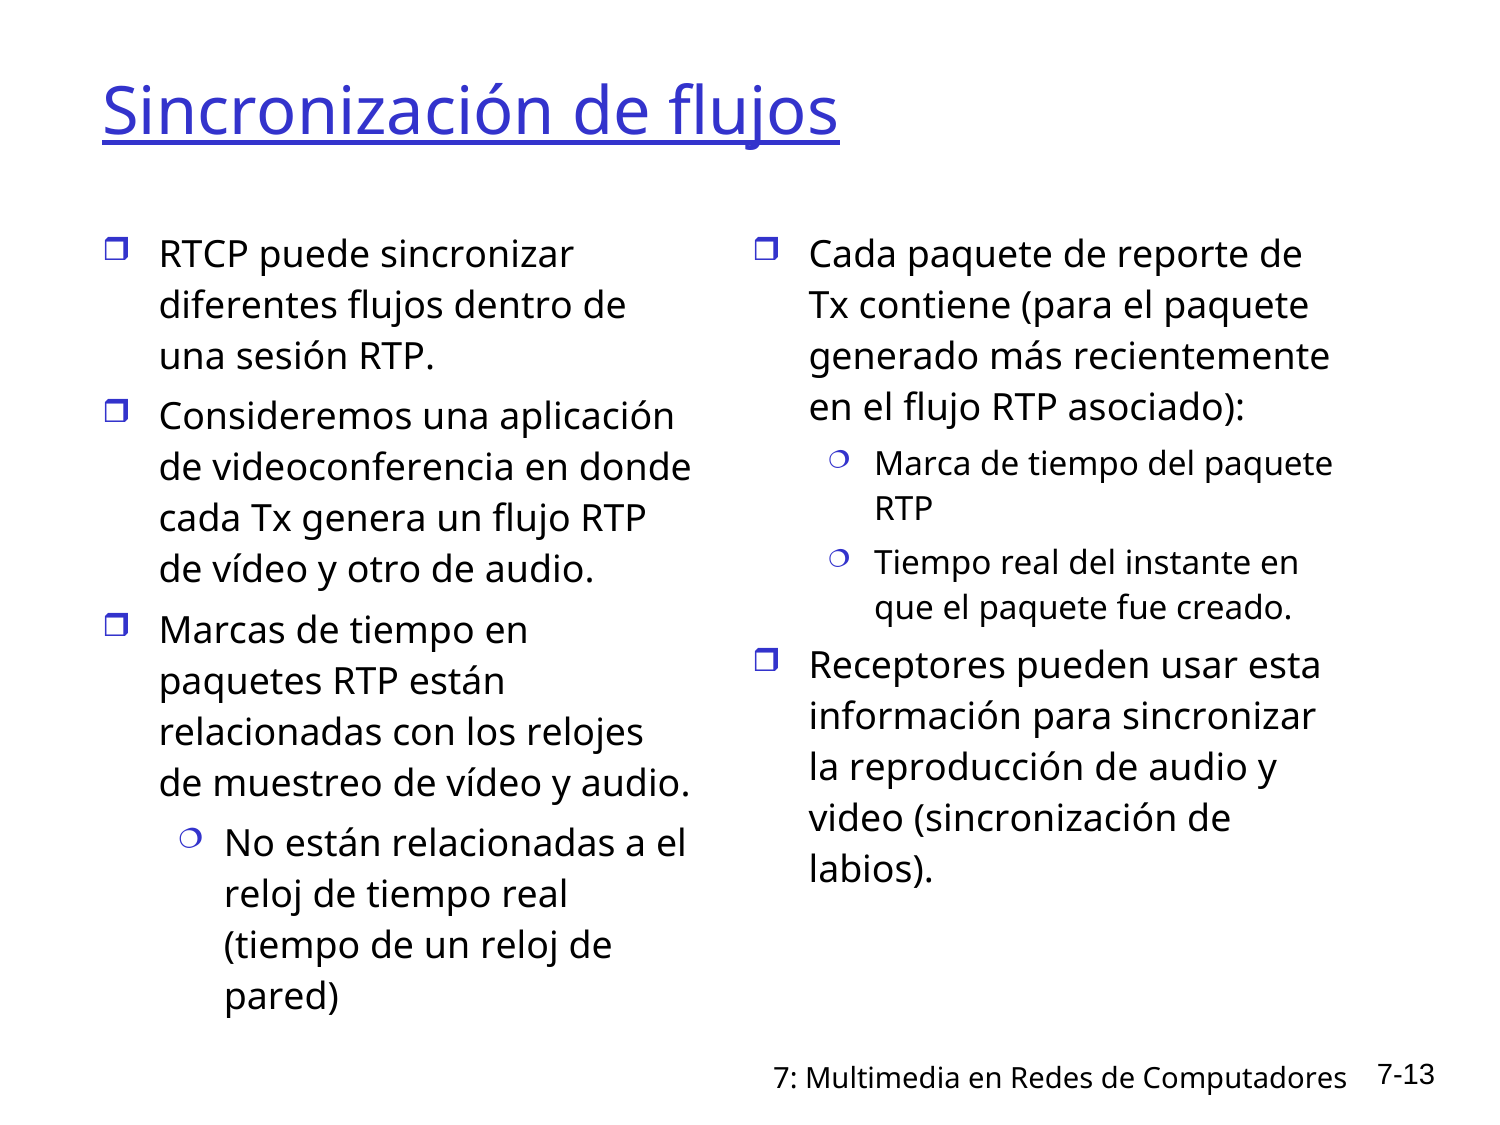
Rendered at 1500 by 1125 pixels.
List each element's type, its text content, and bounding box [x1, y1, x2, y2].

list RTCP puede sincronizar diferentes flujos dentro de una sesión RTP. Consideremos una aplicación de videoconferencia en donde cada Tx genera un flujo RTP de vídeo y otro de audio. Marcas de tiempo en paquetes RTP están relacionadas con los relojes de muestreo de vídeo y audio. No están relacionadas a el reloj de tiempo real (tiempo de un reloj de pared) [87, 219, 713, 1026]
list Cada paquete de reporte de Tx contiene (para el paquete generado más recientemente en el flujo RTP asociado): Marca de tiempo del paquete RTP Tiempo real del instante en que el paquete fue creado. Receptores pueden usar esta información para sincronizar la reproducción de audio y video (sincronización de labios). [737, 219, 1363, 1026]
title Sincronización de flujos [87, 37, 1363, 181]
